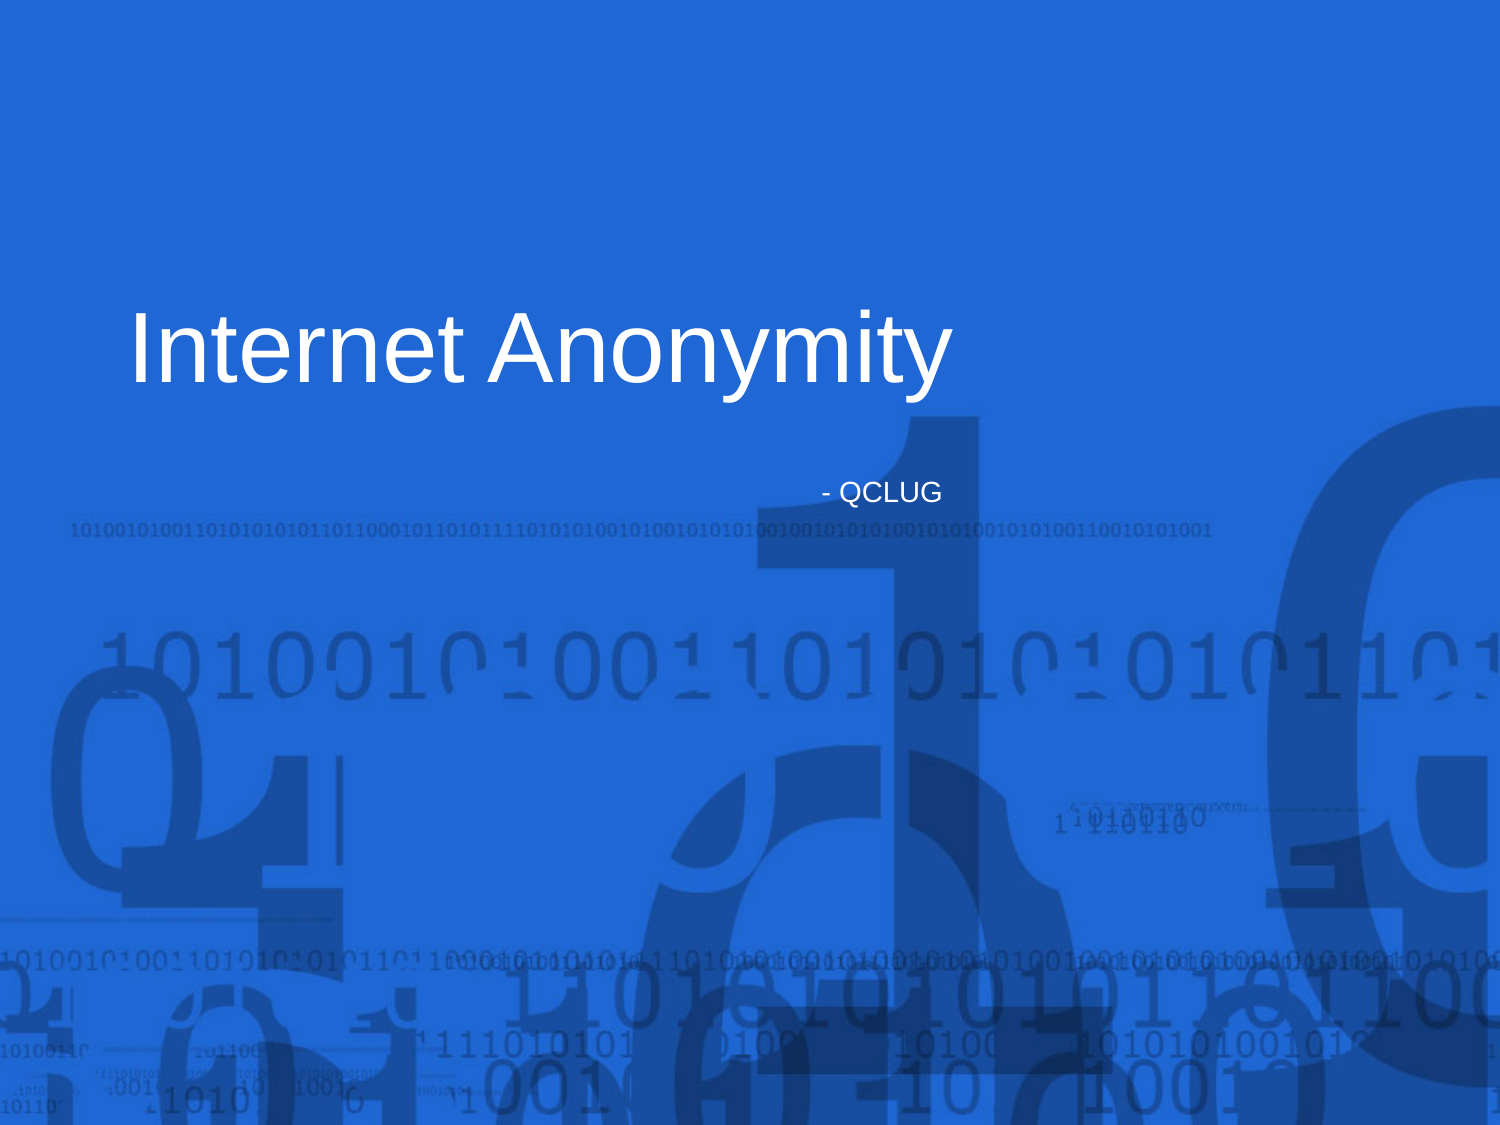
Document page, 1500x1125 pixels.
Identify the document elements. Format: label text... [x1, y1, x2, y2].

title Internet Anonymity - QCLUG [112, 282, 1388, 524]
picture [0, 0, 1500, 1125]
